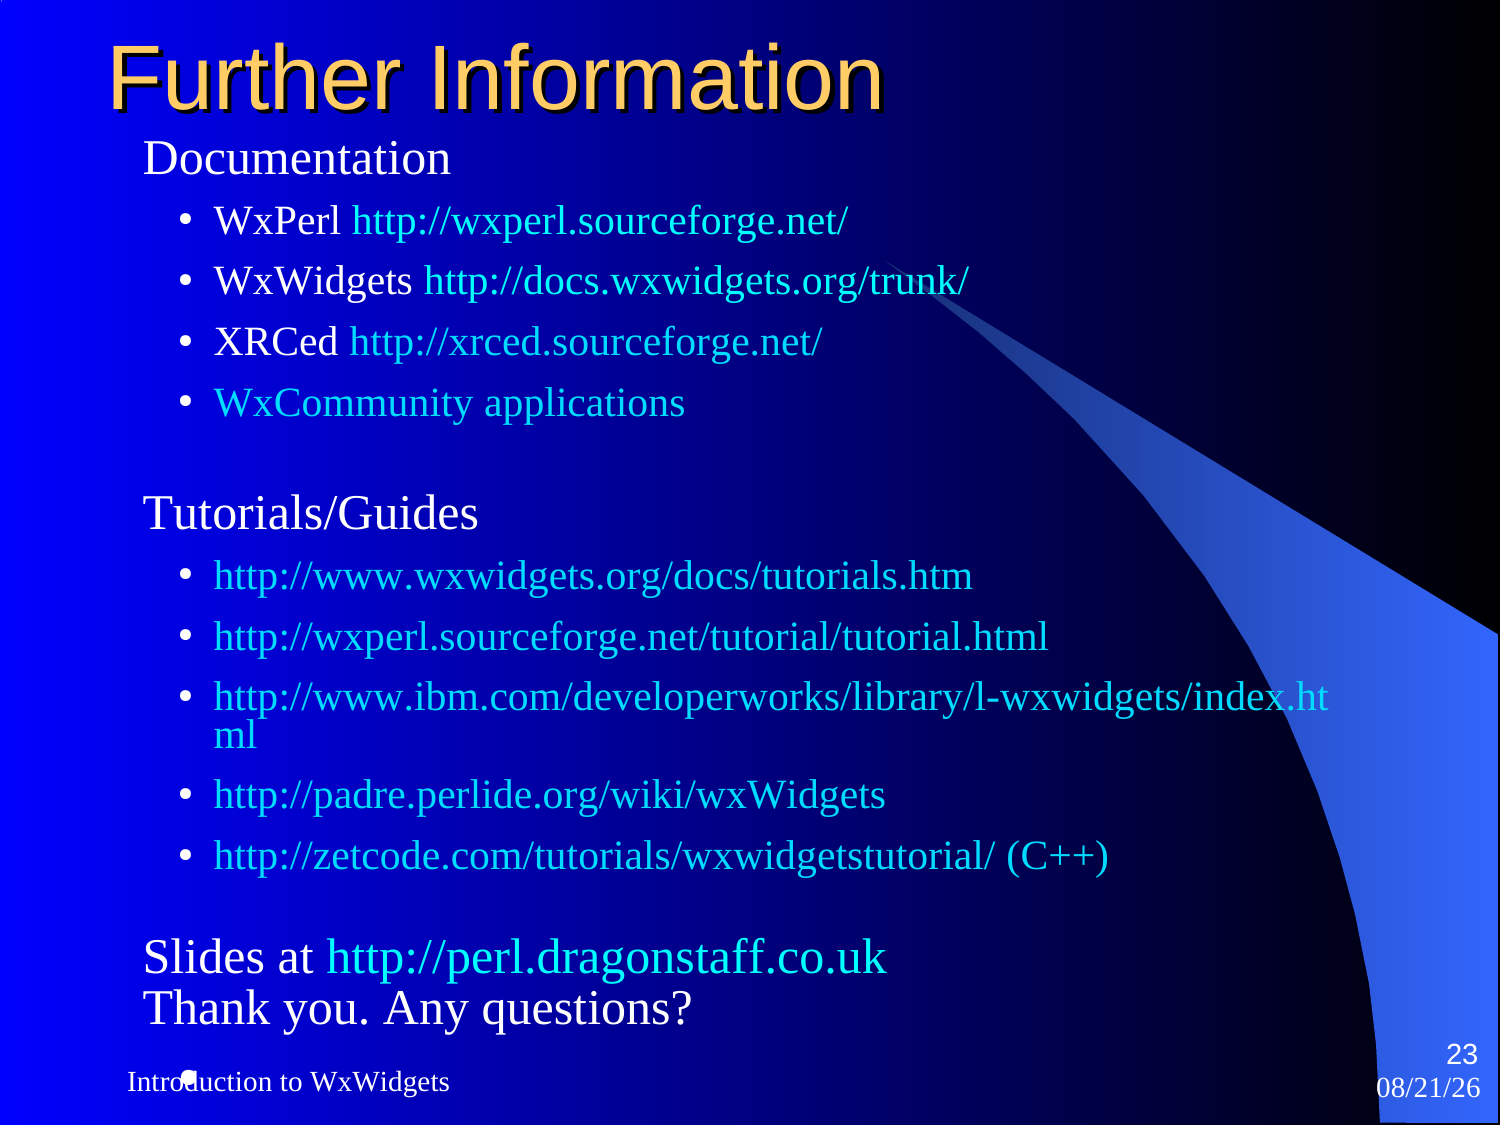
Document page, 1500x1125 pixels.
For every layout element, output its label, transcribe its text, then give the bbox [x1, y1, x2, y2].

list Documentation WxPerl http://wxperl.sourceforge.net/ WxWidgets http://docs.wxwidgets.org/trunk/ XRCed http://xrced.sourceforge.net/ WxCommunity applications Tutorials/Guides http://www.wxwidgets.org/docs/tutorials.htm http://wxperl.sourceforge.net/tutorial/tutorial.html http://www.ibm.com/developerworks/library/l-wxwidgets/index.html http://padre.perlide.org/wiki/wxWidgets http://zetcode.com/tutorials/wxwidgetstutorial/ (C++) Slides at http://perl.dragonstaff.co.uk Thank you. Any questions? [112, 136, 1388, 1125]
title Further Information [91, 8, 1418, 148]
